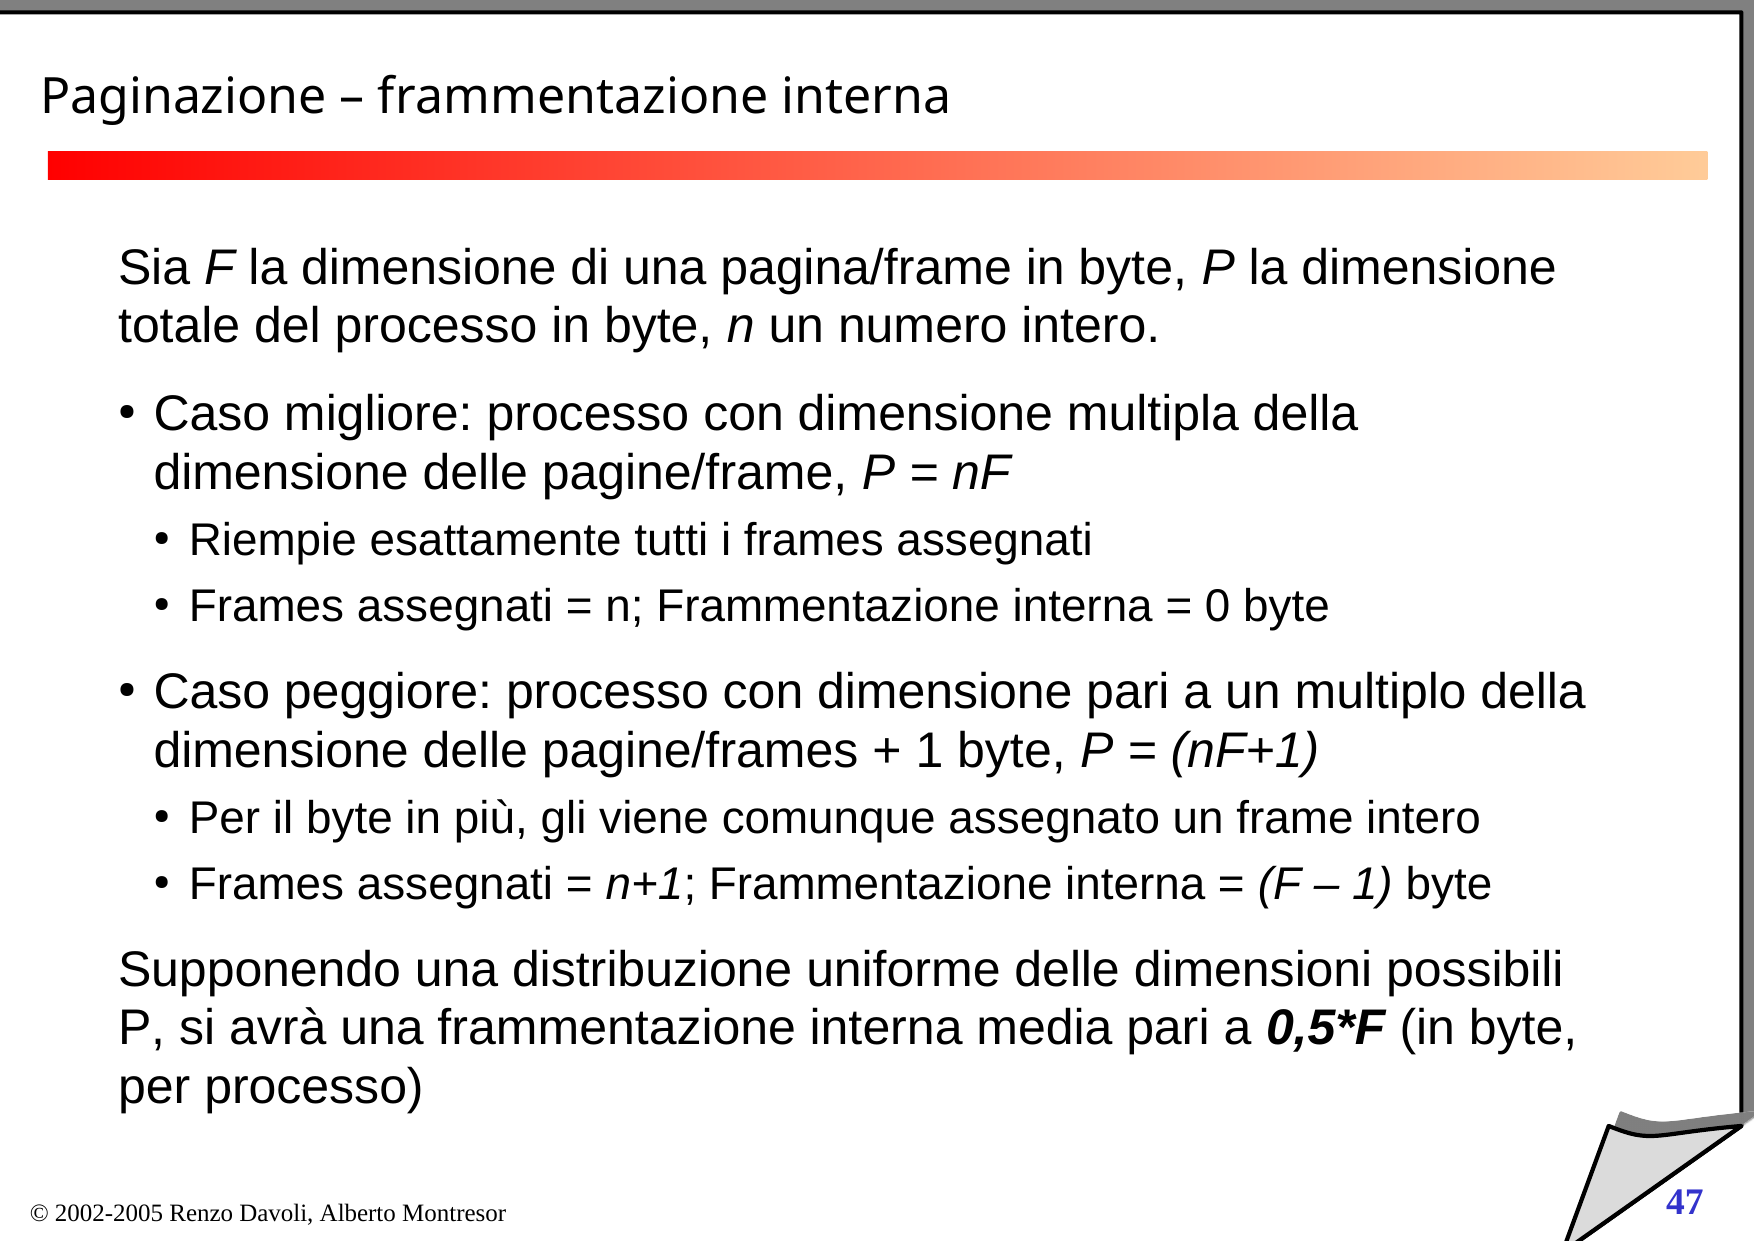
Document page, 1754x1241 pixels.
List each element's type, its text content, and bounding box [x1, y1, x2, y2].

title Paginazione – frammentazione interna [40, 49, 1714, 144]
text_box Sia F la dimensione di una pagina/frame in byte, P la dimensione totale del processo in byte, n un numero intero. Caso migliore: processo con dimensione multipla della dimensione delle pagine/frame, P = nF Riempie esattamente tutti i frames assegnati Frames assegnati = n; Frammentazione interna = 0 byte Caso peggiore: processo con dimensione pari a un multiplo della dimensione delle pagine/frames + 1 byte, P = (nF+1) Per il byte in più, gli viene comunque assegnato un frame intero Frames assegnati = n+1; Frammentazione interna = (F – 1) byte Supponendo una distribuzione uniforme delle dimensioni possibili P, si avrà una frammentazione interna media pari a 0,5*F (in byte, per processo) [118, 236, 1625, 1112]
text_box MMU [750, 152, 754, 179]
